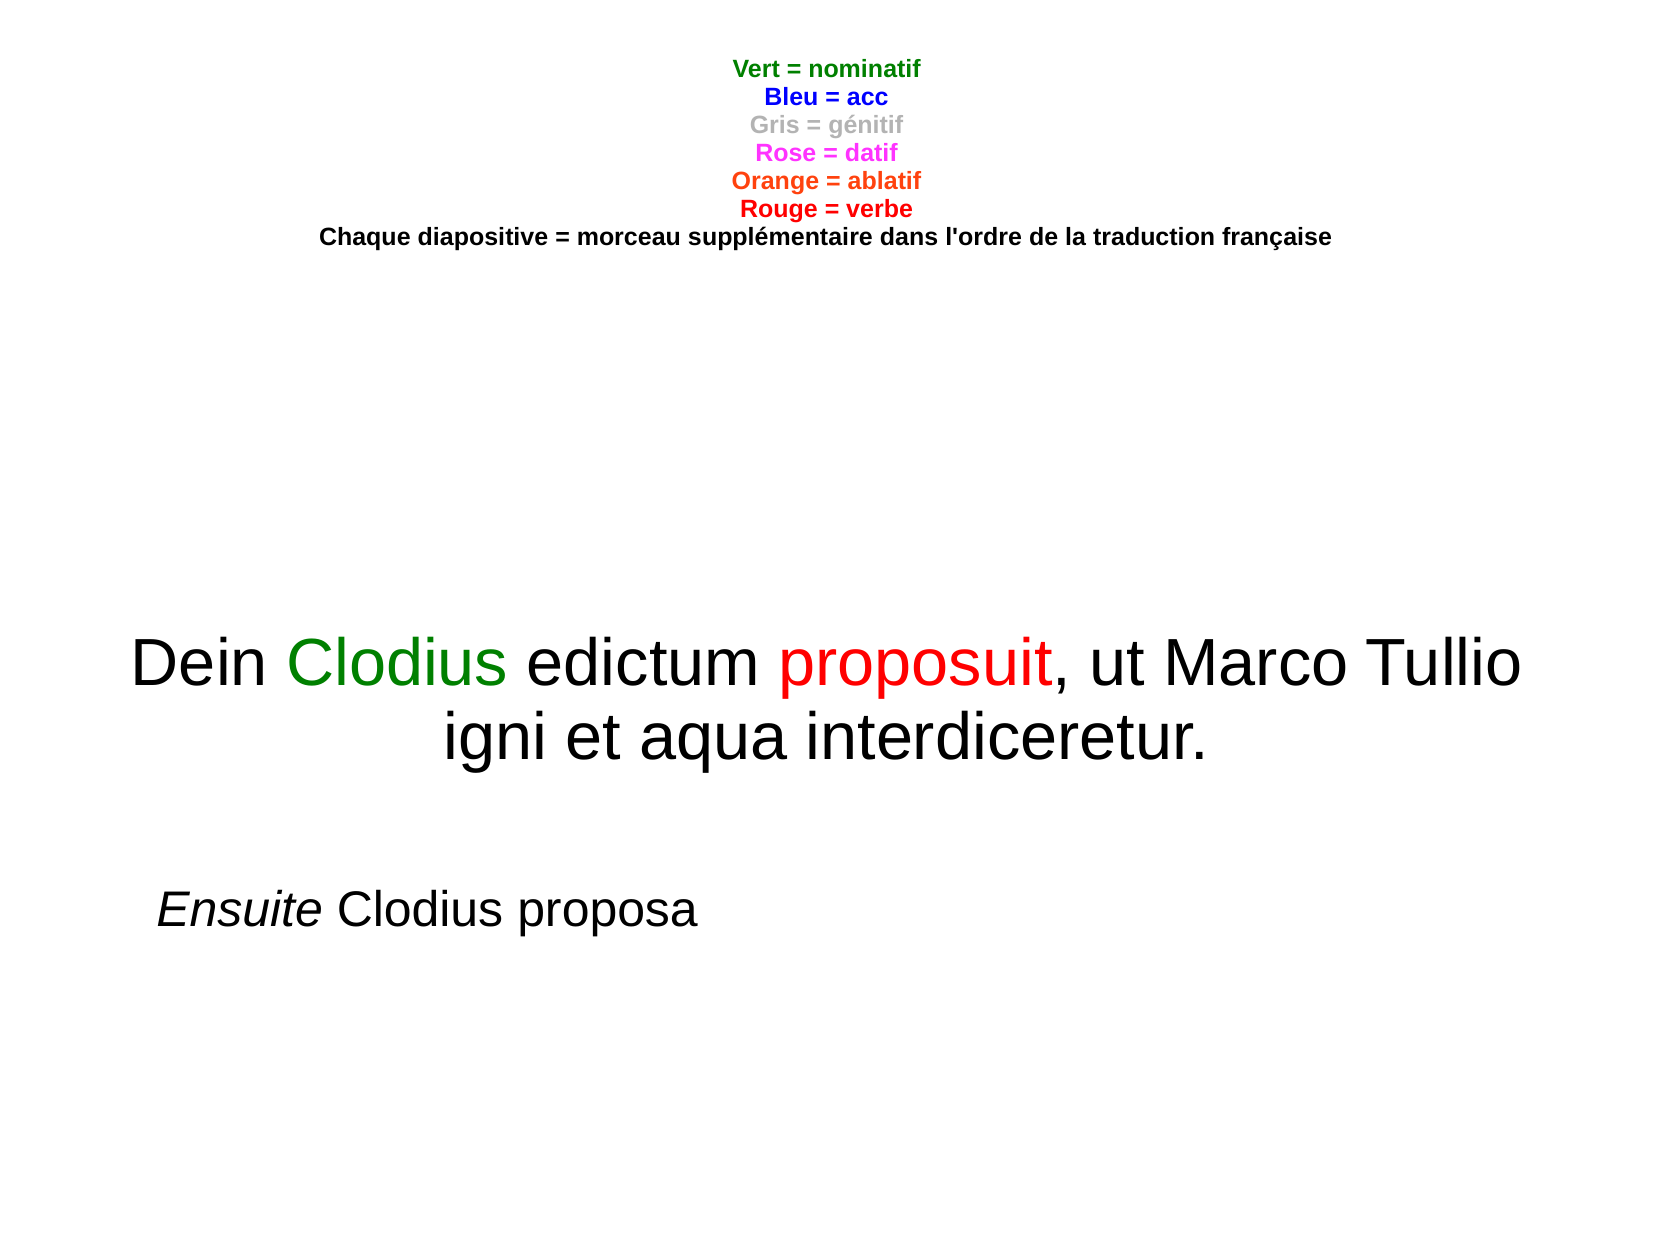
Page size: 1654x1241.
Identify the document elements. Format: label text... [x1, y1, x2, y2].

subtitle Dein Clodius edictum proposuit, ut Marco Tullio igni et aqua interdiceretur. [82, 290, 1571, 1109]
text_box Ensuite Clodius proposa [141, 874, 1571, 945]
title Vert = nominatif Bleu = acc Gris = génitif Rose = datif Orange = ablatif Rouge = verbe Chaque diapositive = morceau supplémentaire dans l'ordre de la traduction française [82, 49, 1571, 257]
